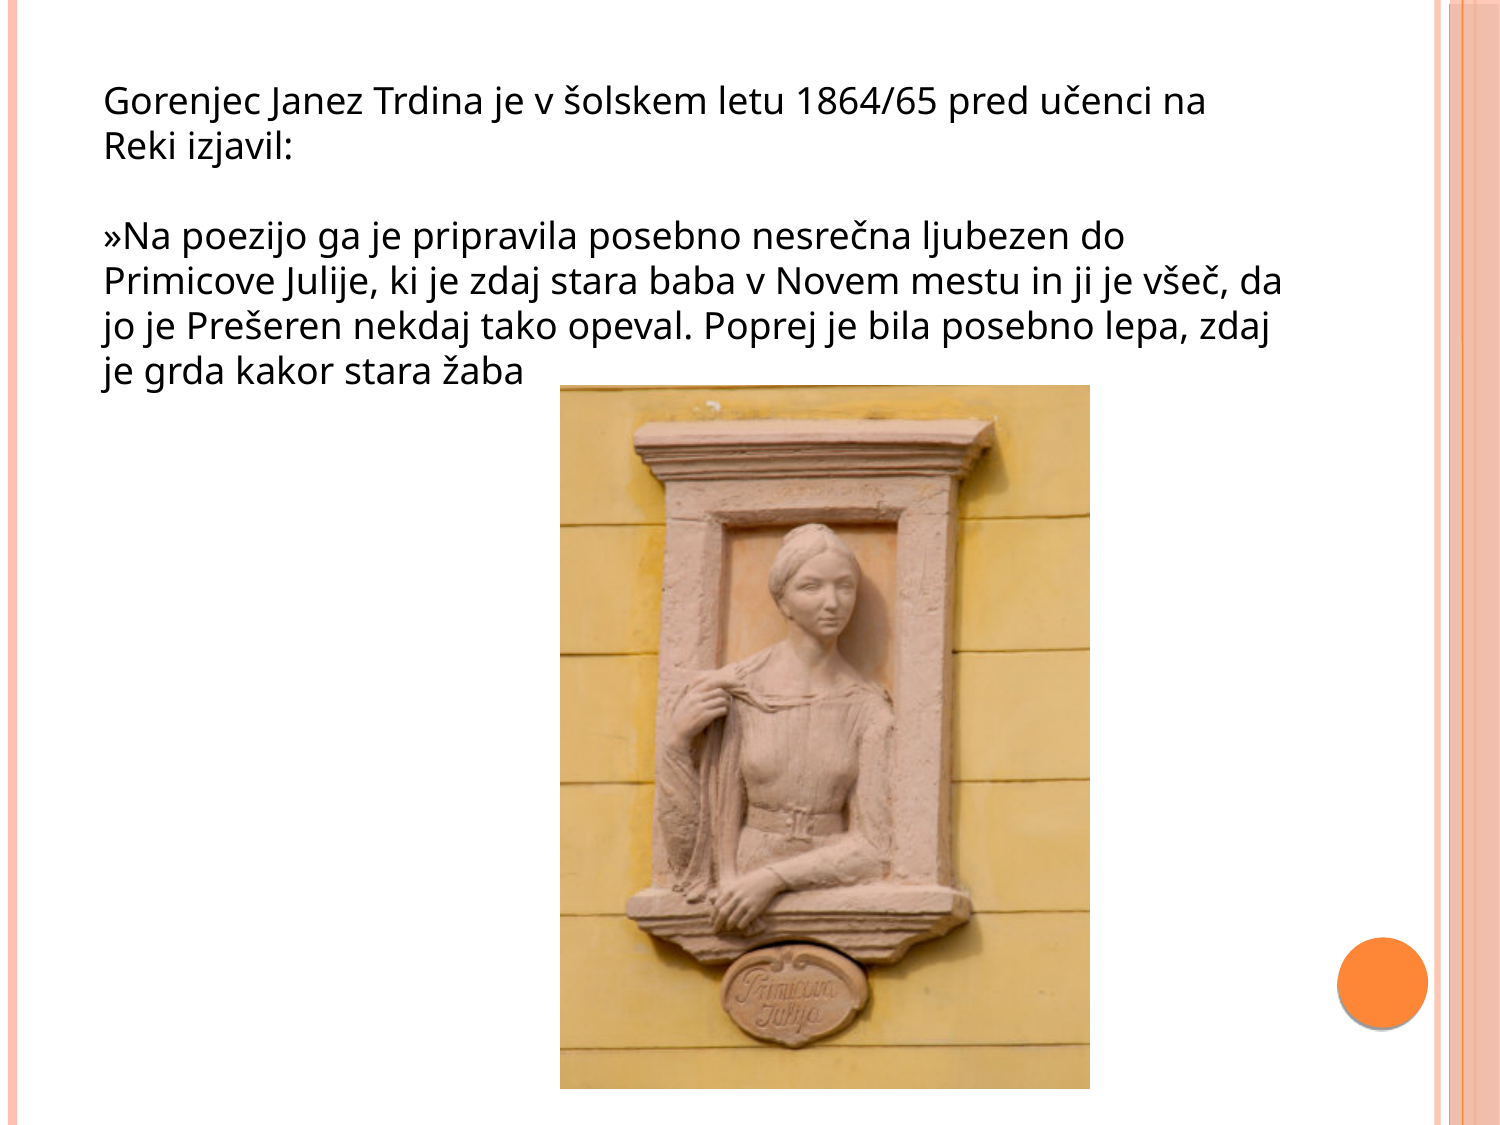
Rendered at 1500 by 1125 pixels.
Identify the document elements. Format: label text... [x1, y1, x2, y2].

text_box Gorenjec Janez Trdina je v šolskem letu 1864/65 pred učenci na Reki izjavil: »Na poezijo ga je pripravila posebno nesrečna ljubezen do Primicove Julije, ki je zdaj stara baba v Novem mestu in ji je všeč, da jo je Prešeren nekdaj tako opeval. Poprej je bila posebno lepa, zdaj je grda kakor stara žaba [88, 69, 1306, 400]
picture [560, 385, 1090, 1089]
